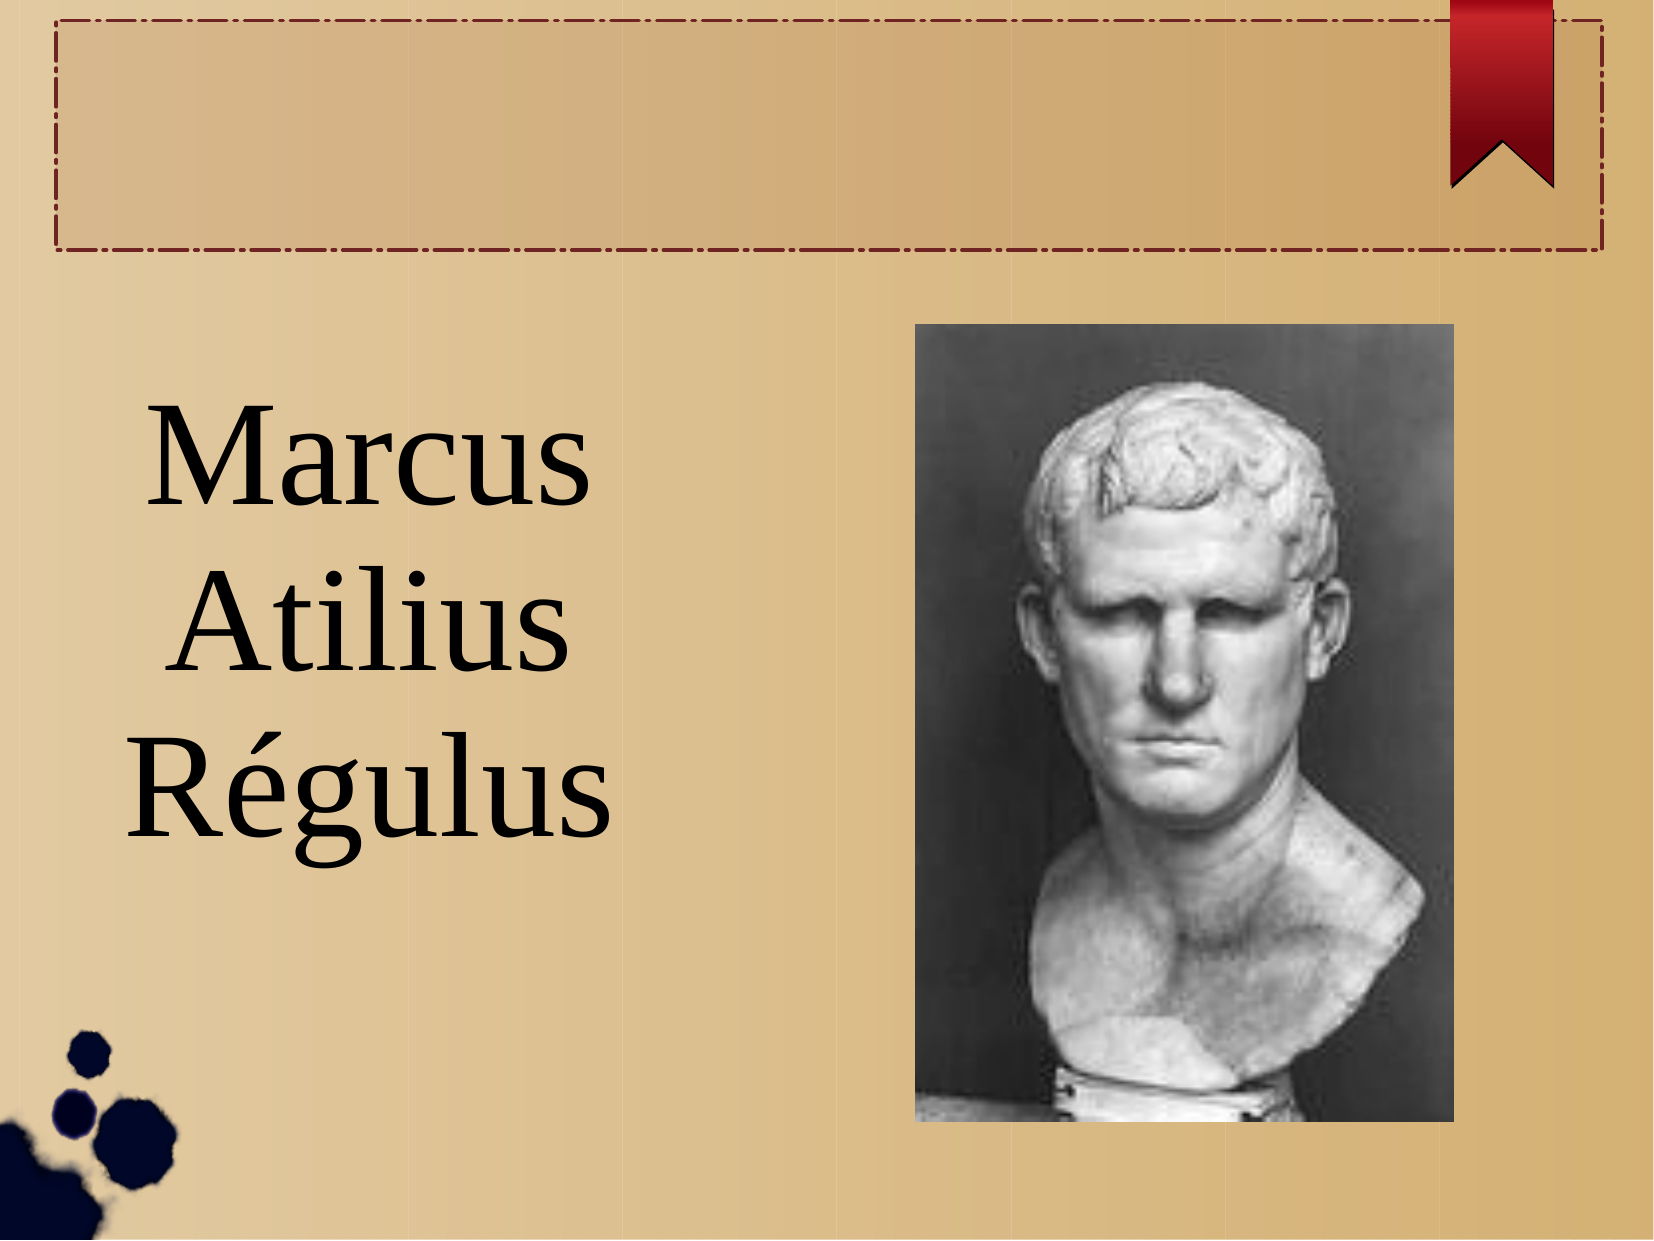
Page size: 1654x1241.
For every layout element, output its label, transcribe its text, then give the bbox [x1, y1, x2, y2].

picture [915, 324, 1454, 1123]
title Marcus Atilius Régulus [88, 58, 650, 1182]
